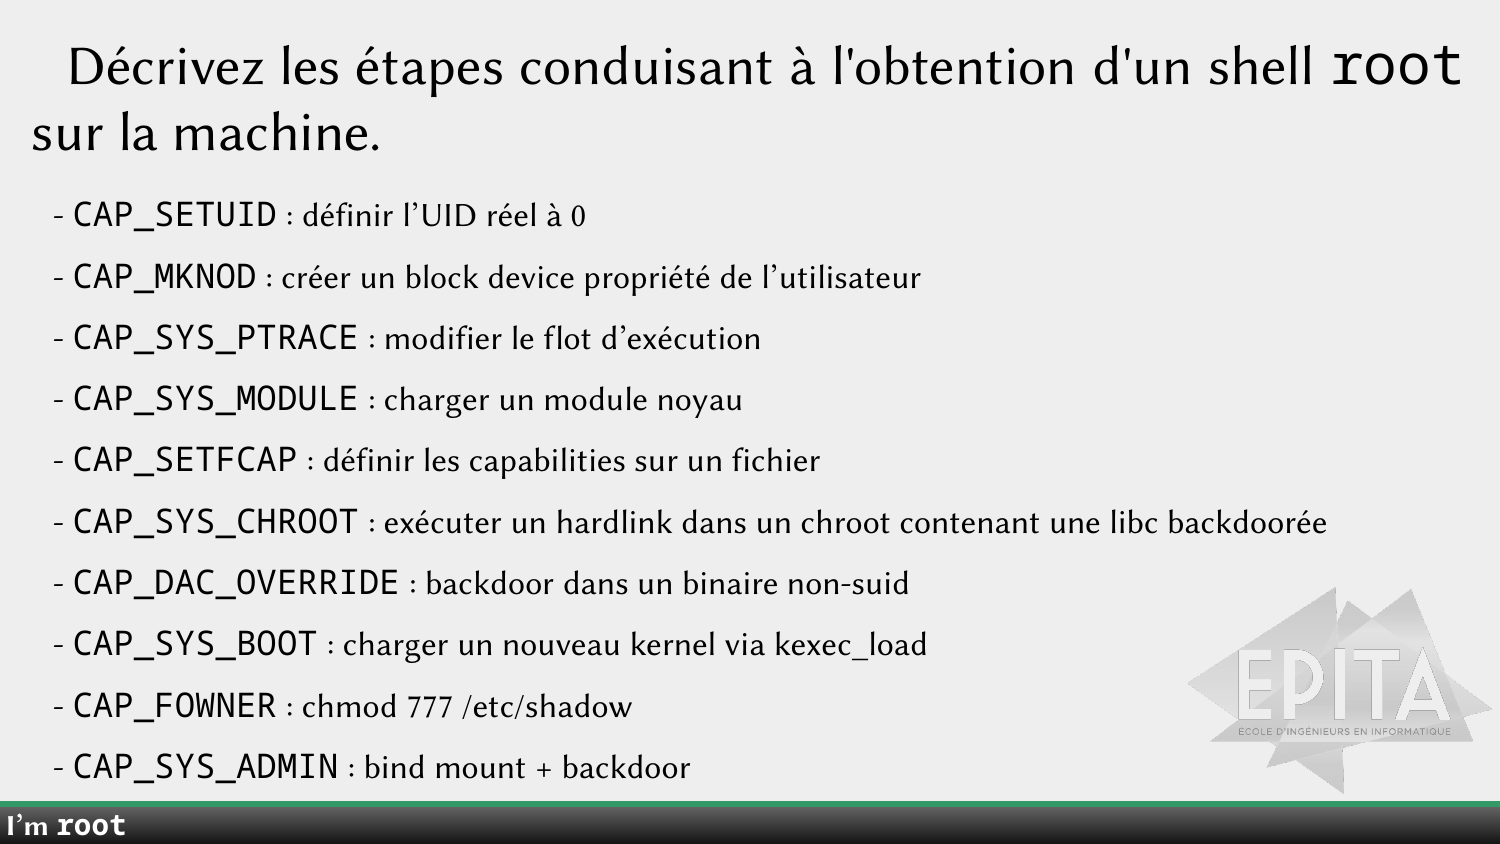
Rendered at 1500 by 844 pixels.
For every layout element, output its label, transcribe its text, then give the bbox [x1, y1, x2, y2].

title I’m root [5, 801, 1075, 844]
list Décrivez les étapes conduisant à l'obtention d'un shell root sur la machine. [31, 23, 1465, 166]
list - CAP_SETUID : définir l’UID réel à 0 - CAP_MKNOD : créer un block device propriété de l’utilisateur - CAP_SYS_PTRACE : modifier le flot d’exécution - CAP_SYS_MODULE : charger un module noyau - CAP_SETFCAP : définir les capabilities sur un fichier - CAP_SYS_CHROOT : exécuter un hardlink dans un chroot contenant une libc backdoorée - CAP_DAC_OVERRIDE : backdoor dans un binaire non-suid - CAP_SYS_BOOT : charger un nouveau kernel via kexec_load - CAP_FOWNER : chmod 777 /etc/shadow - CAP_SYS_ADMIN : bind mount + backdoor [31, 188, 1465, 790]
picture [1187, 587, 1492, 794]
